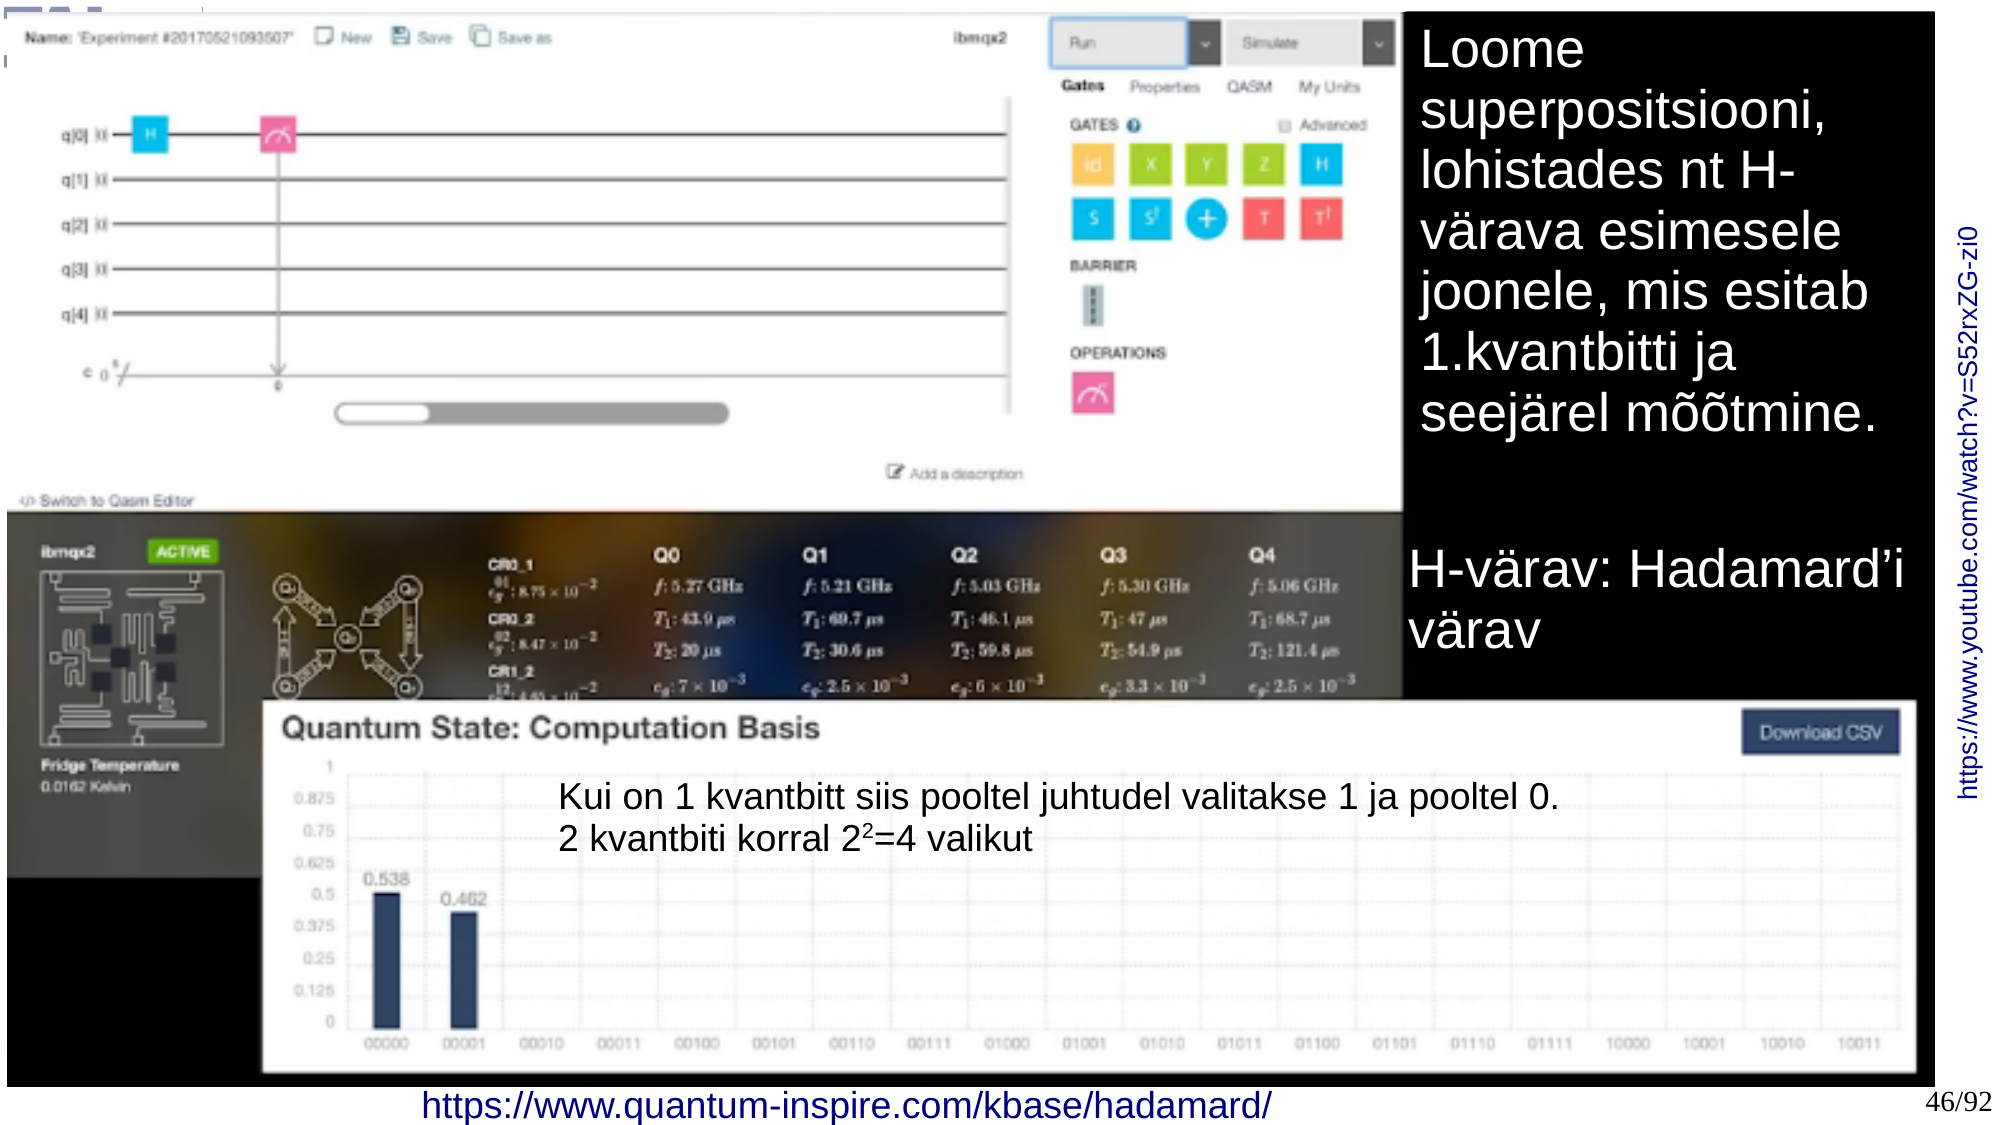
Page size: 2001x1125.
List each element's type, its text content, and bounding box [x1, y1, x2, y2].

picture [0, 0, 1935, 1087]
text_box https://www.youtube.com/watch?v=S52rxZG-zi0 [1945, 189, 1991, 816]
text_box Kui on 1 kvantbitt siis pooltel juhtudel valitakse 1 ja pooltel 0. 2 kvantbiti korral 22=4 valikut [543, 767, 1725, 867]
text_box https://www.quantum-inspire.com/kbase/hadamard/ [406, 1076, 1288, 1125]
text_box H-värav: Hadamard’i värav [1393, 531, 1935, 683]
text_box Loome superpositsiooni, lohistades nt H-värava esimesele joonele, mis esitab 1.kvantbitti ja seejärel mõõtmine. [1405, 11, 1935, 451]
